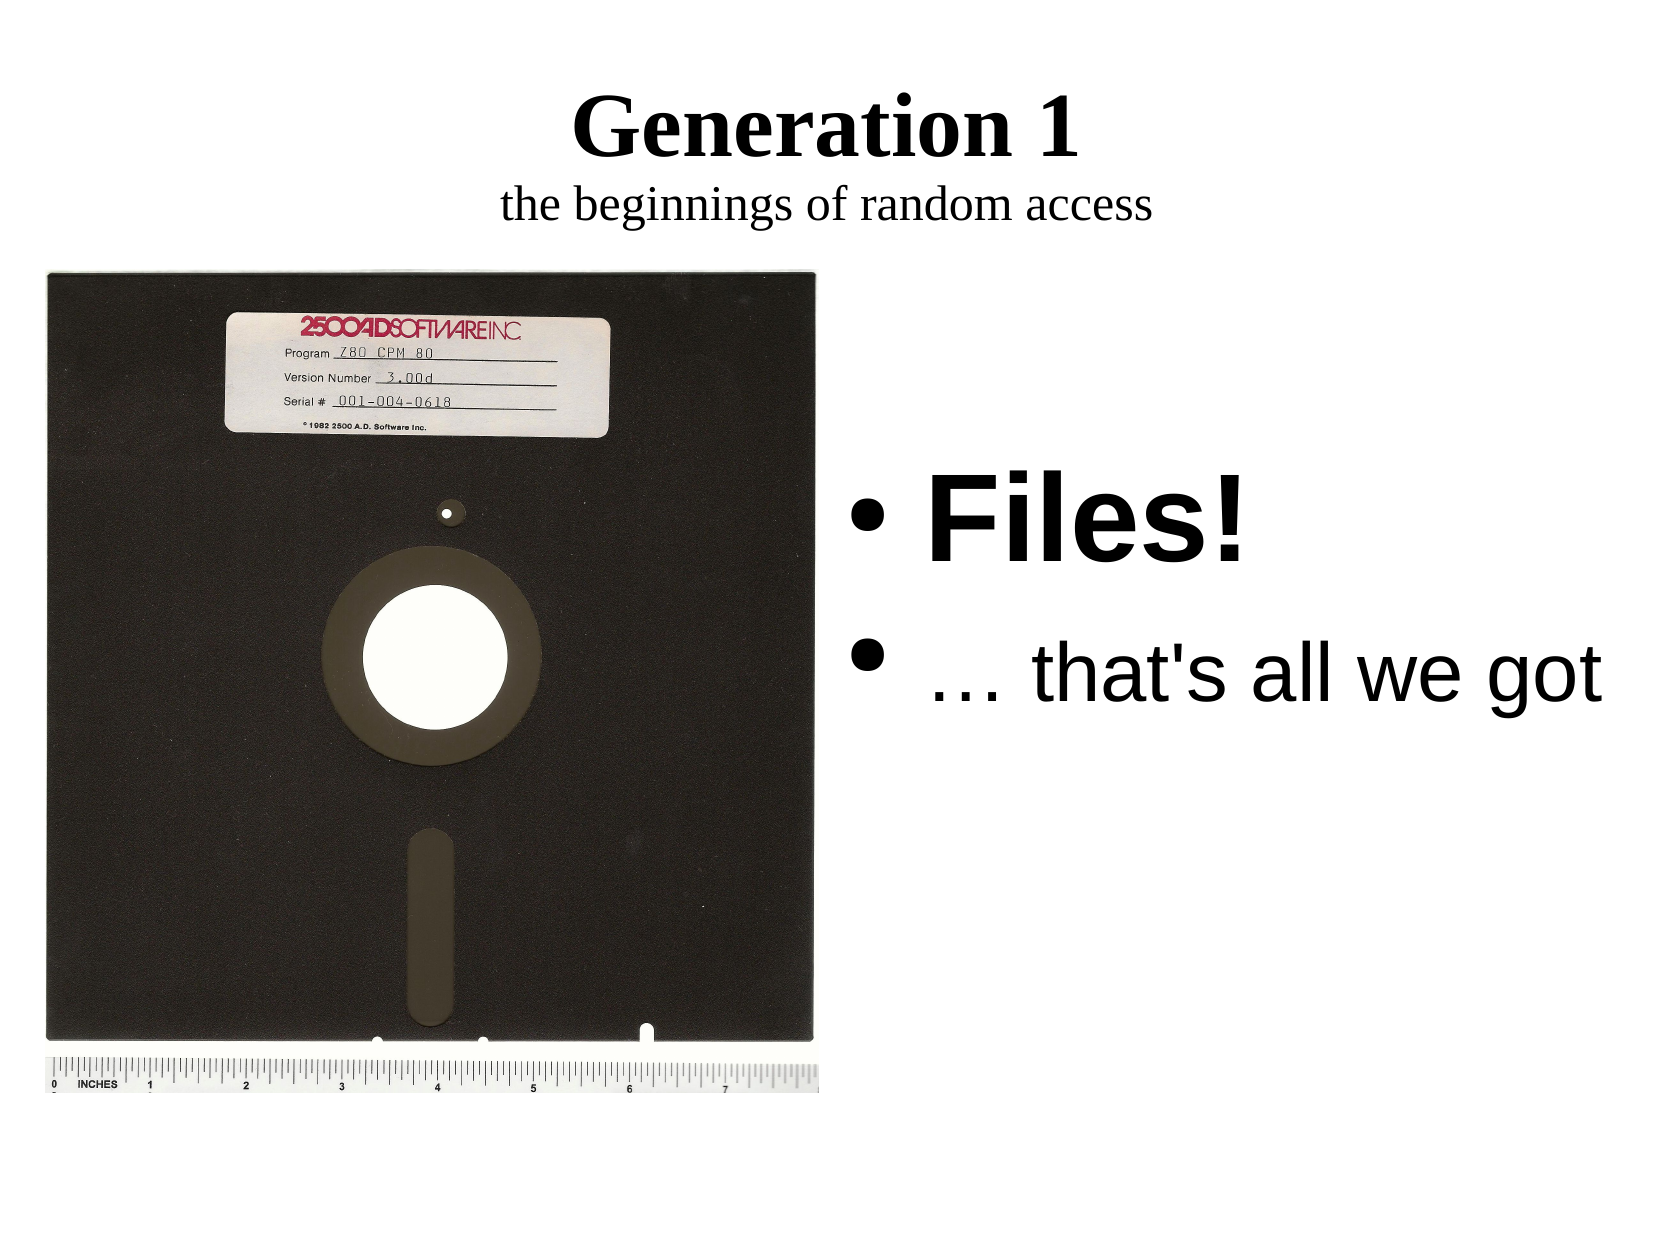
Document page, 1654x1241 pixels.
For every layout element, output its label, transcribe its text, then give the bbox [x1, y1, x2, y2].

title Generation 1 the beginnings of random access [82, 49, 1571, 257]
picture [45, 269, 819, 1094]
table_header Files! … that's all we got [831, 441, 1635, 736]
